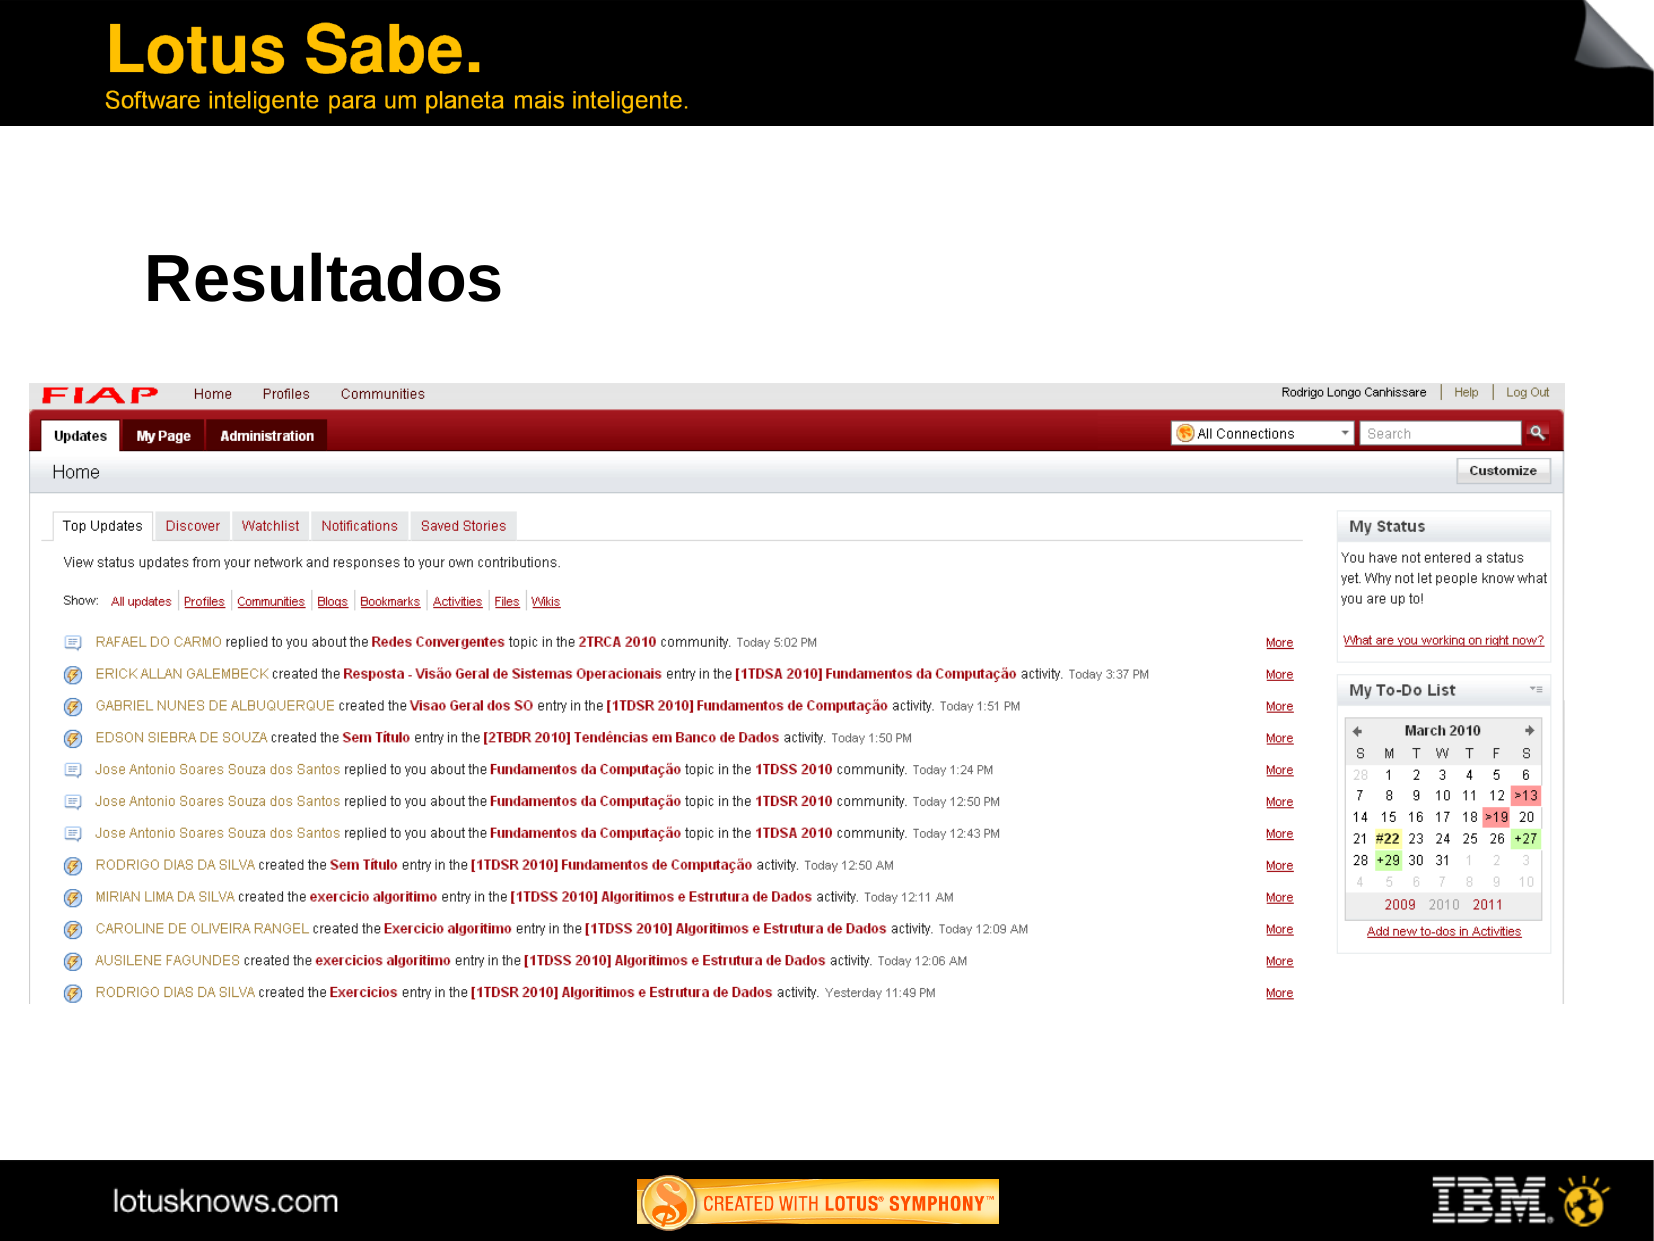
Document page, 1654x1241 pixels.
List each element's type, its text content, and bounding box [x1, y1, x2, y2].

title Resultados [145, 143, 1513, 316]
picture [29, 383, 1565, 1004]
picture [0, 1160, 1654, 1241]
picture [0, 0, 1654, 126]
